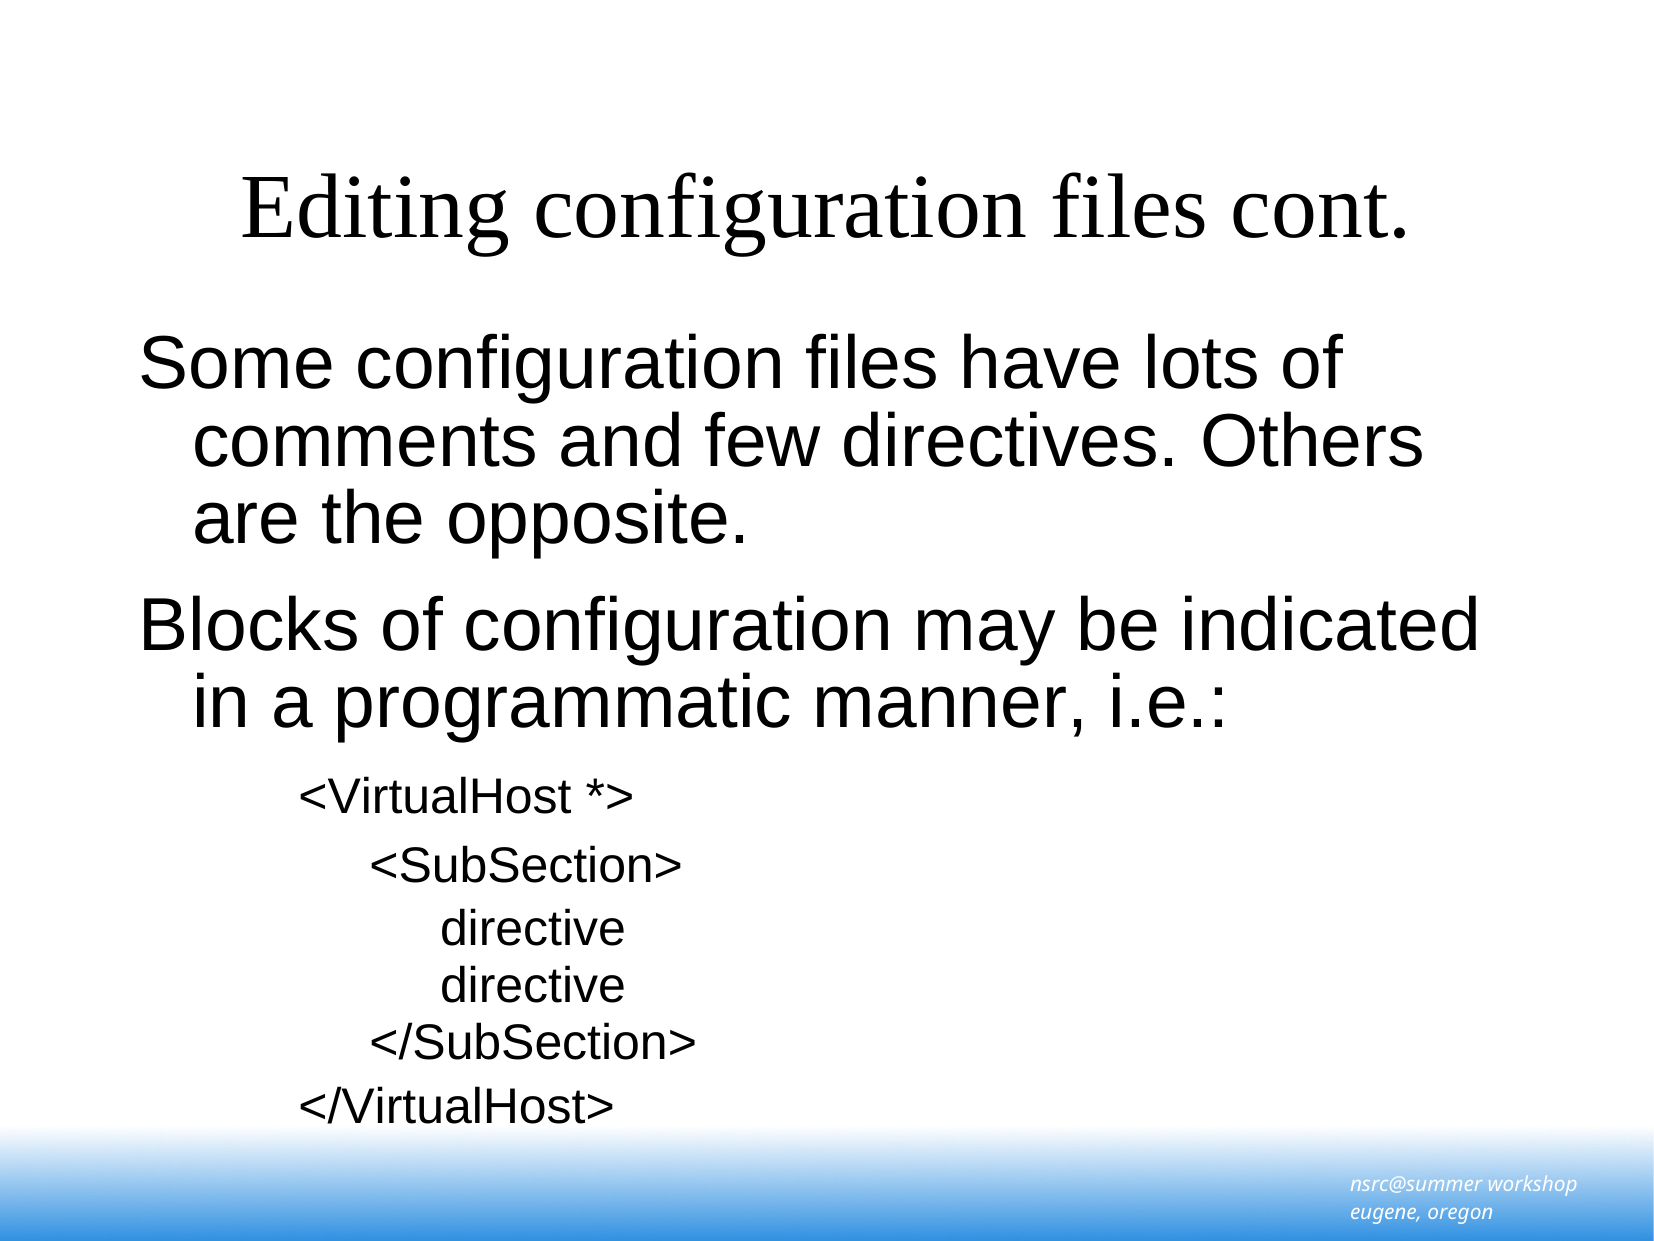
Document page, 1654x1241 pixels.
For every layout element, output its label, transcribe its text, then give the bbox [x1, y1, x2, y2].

title Editing configuration files cont. [121, 102, 1534, 311]
list Some configuration files have lots of comments and few directives. Others are the opposite. Blocks of configuration may be indicated in a programmatic manner, i.e.: <VirtualHost *> <SubSection> directive directive </SubSection> </VirtualHost> [121, 327, 1534, 1141]
picture [0, 1124, 1654, 1241]
